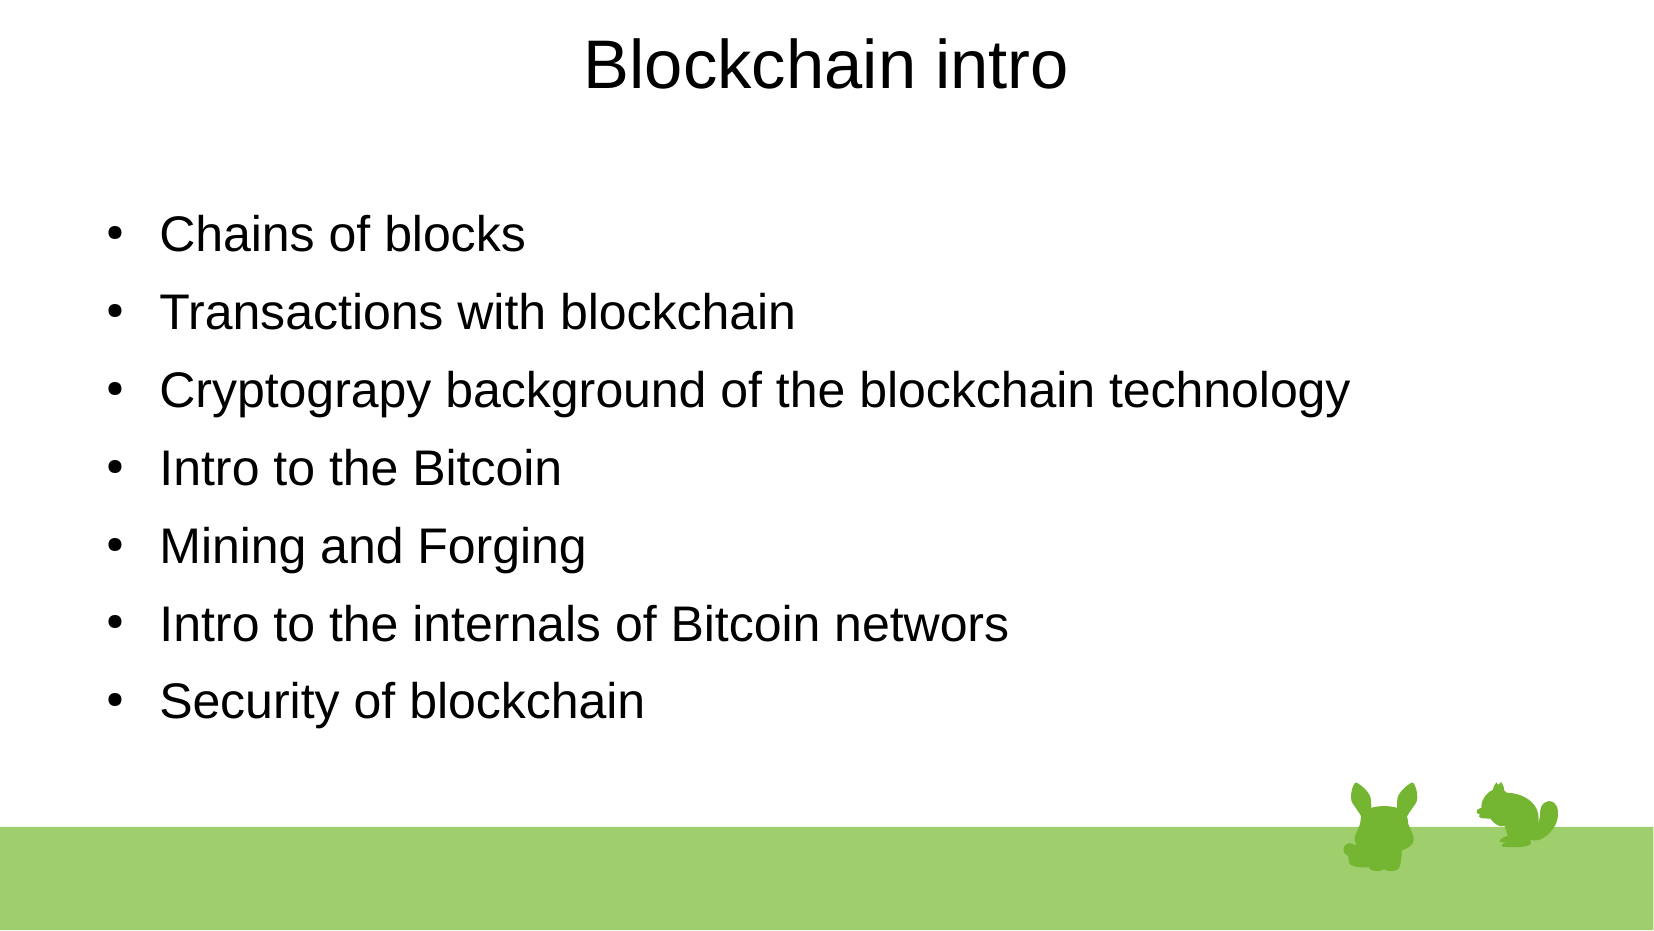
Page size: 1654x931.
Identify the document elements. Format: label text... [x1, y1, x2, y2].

list Chains of blocks Transactions with blockchain Cryptograpy background of the blockchain technology Intro to the Bitcoin Mining and Forging Intro to the internals of Bitcoin networs Security of blockchain [88, 206, 1565, 739]
title Blockchain intro [88, 26, 1565, 181]
